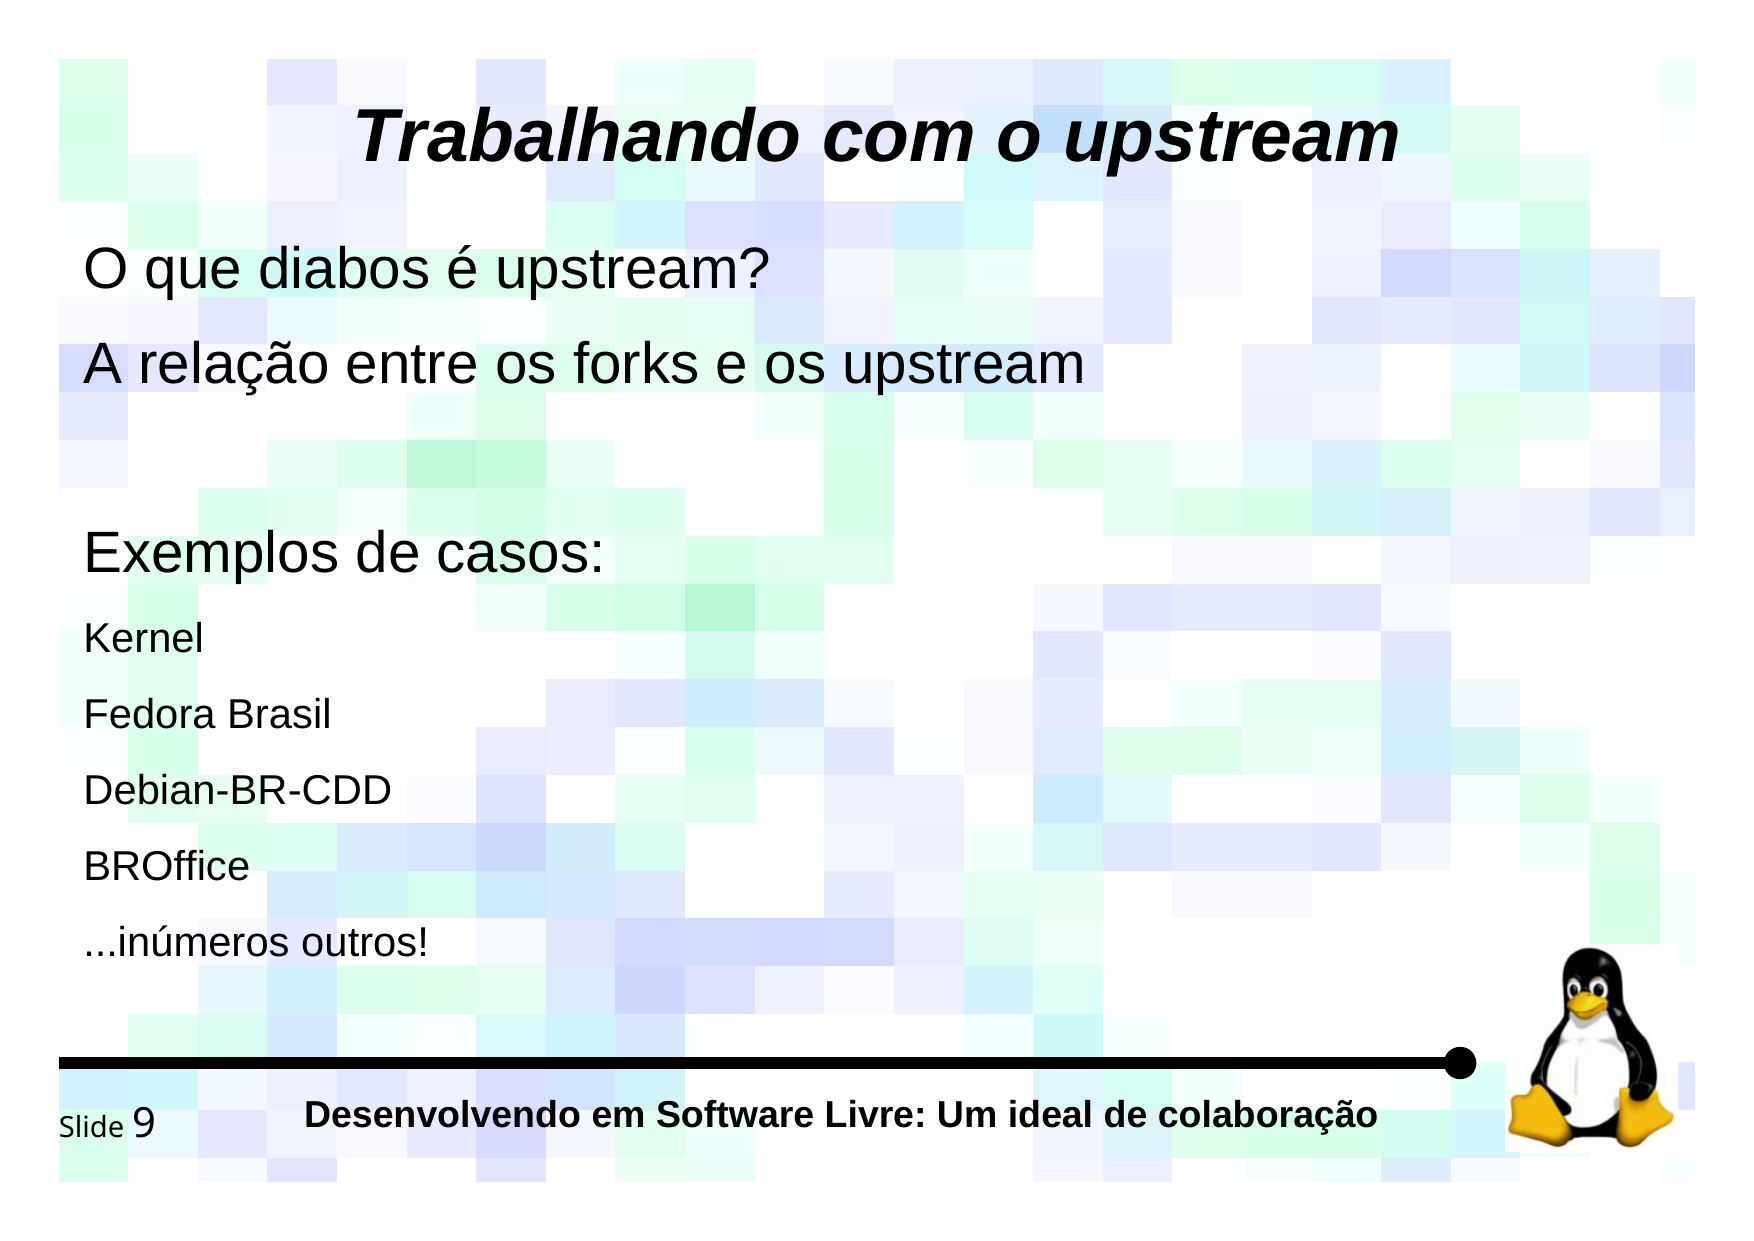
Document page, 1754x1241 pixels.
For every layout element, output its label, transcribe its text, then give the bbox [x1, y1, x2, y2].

picture [1505, 1004, 1678, 1152]
title Trabalhando com o upstream [59, 64, 1695, 207]
list O que diabos é upstream? A relação entre os forks e os upstream Exemplos de casos: Kernel Fedora Brasil Debian-BR-CDD BROffice ...inúmeros outros! [71, 236, 1695, 1004]
